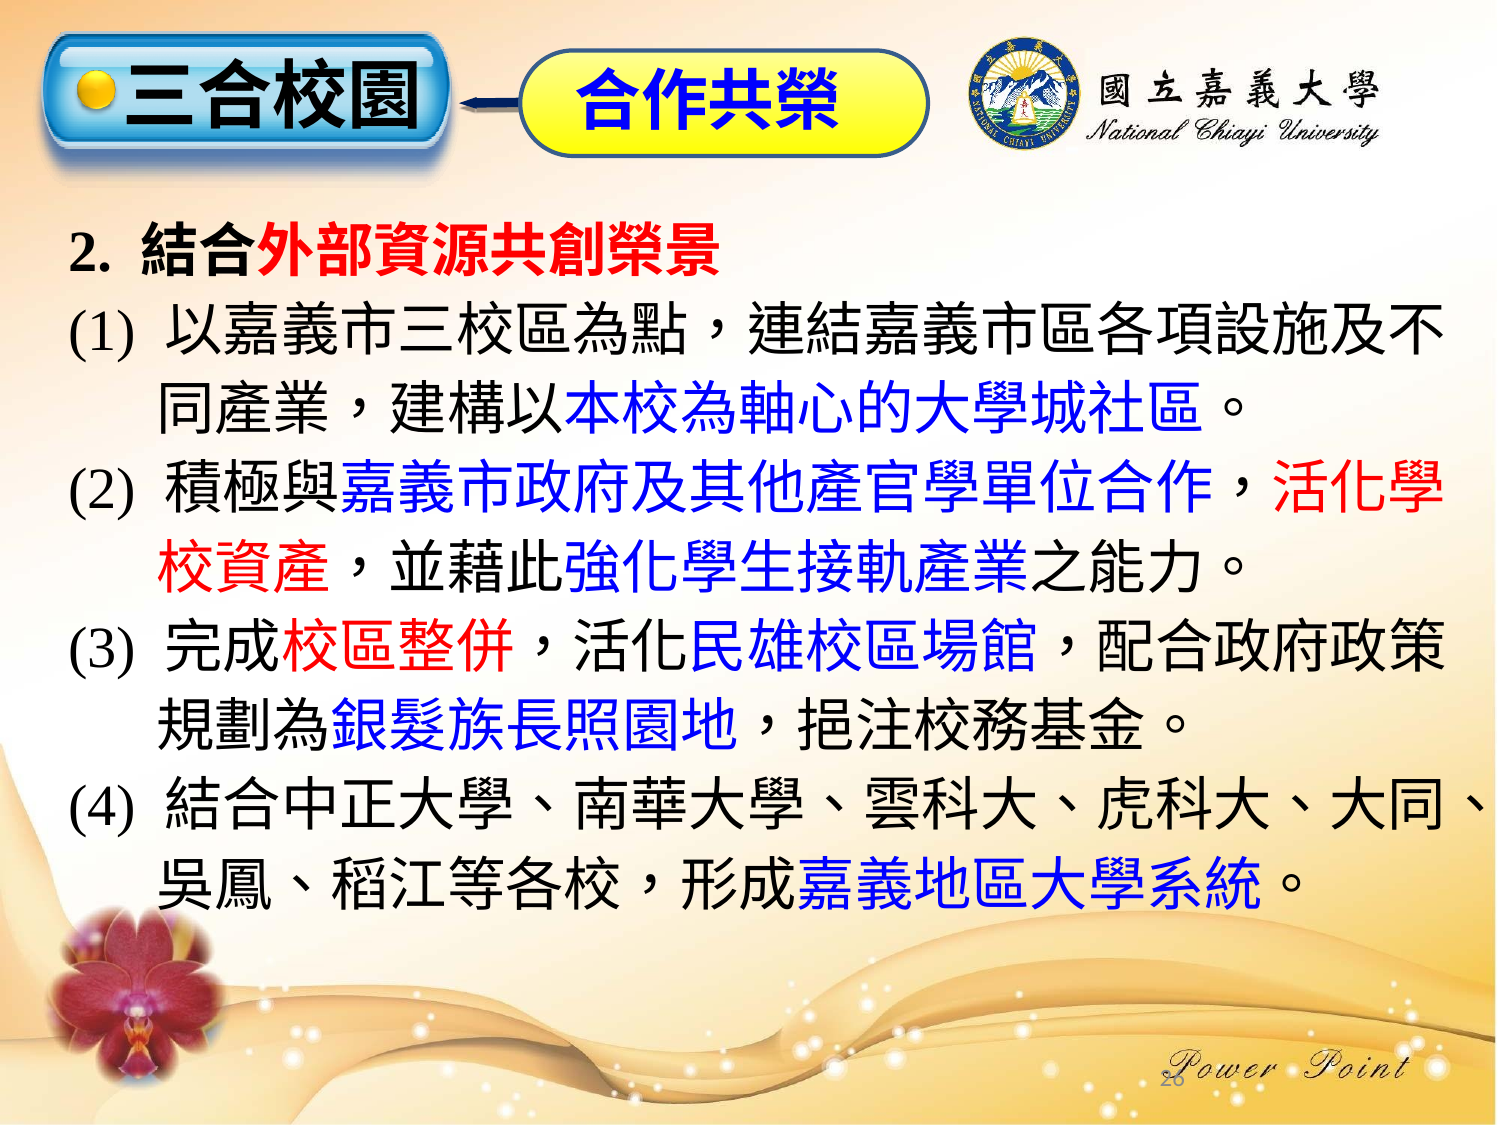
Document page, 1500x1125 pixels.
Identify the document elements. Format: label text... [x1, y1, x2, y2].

text_box 26 [1144, 1046, 1495, 1107]
text_box [543, 53, 928, 156]
picture [32, 31, 460, 188]
text_box 合作共榮 [522, 50, 893, 147]
text_box 三合校園 [49, 40, 443, 147]
text_box 2. 結合外部資源共創榮景 (1) 以嘉義市三校區為點，連結嘉義市區各項設施及不同產業，建構以本校為軸心的大學城社區。 (2) 積極與嘉義市政府及其他產官學單位合作，活化學校資產，並藉此強化學生接軌產業之能力。 (3) 完成校區整併，活化民雄校區場館，配合政府政策規劃為銀髮族長照園地，挹注校務基金。 (4) 結合中正大學、南華大學、雲科大、虎科大、大同、吳鳳、稻江等各校，形成嘉義地區大學系統。 [53, 196, 1476, 924]
